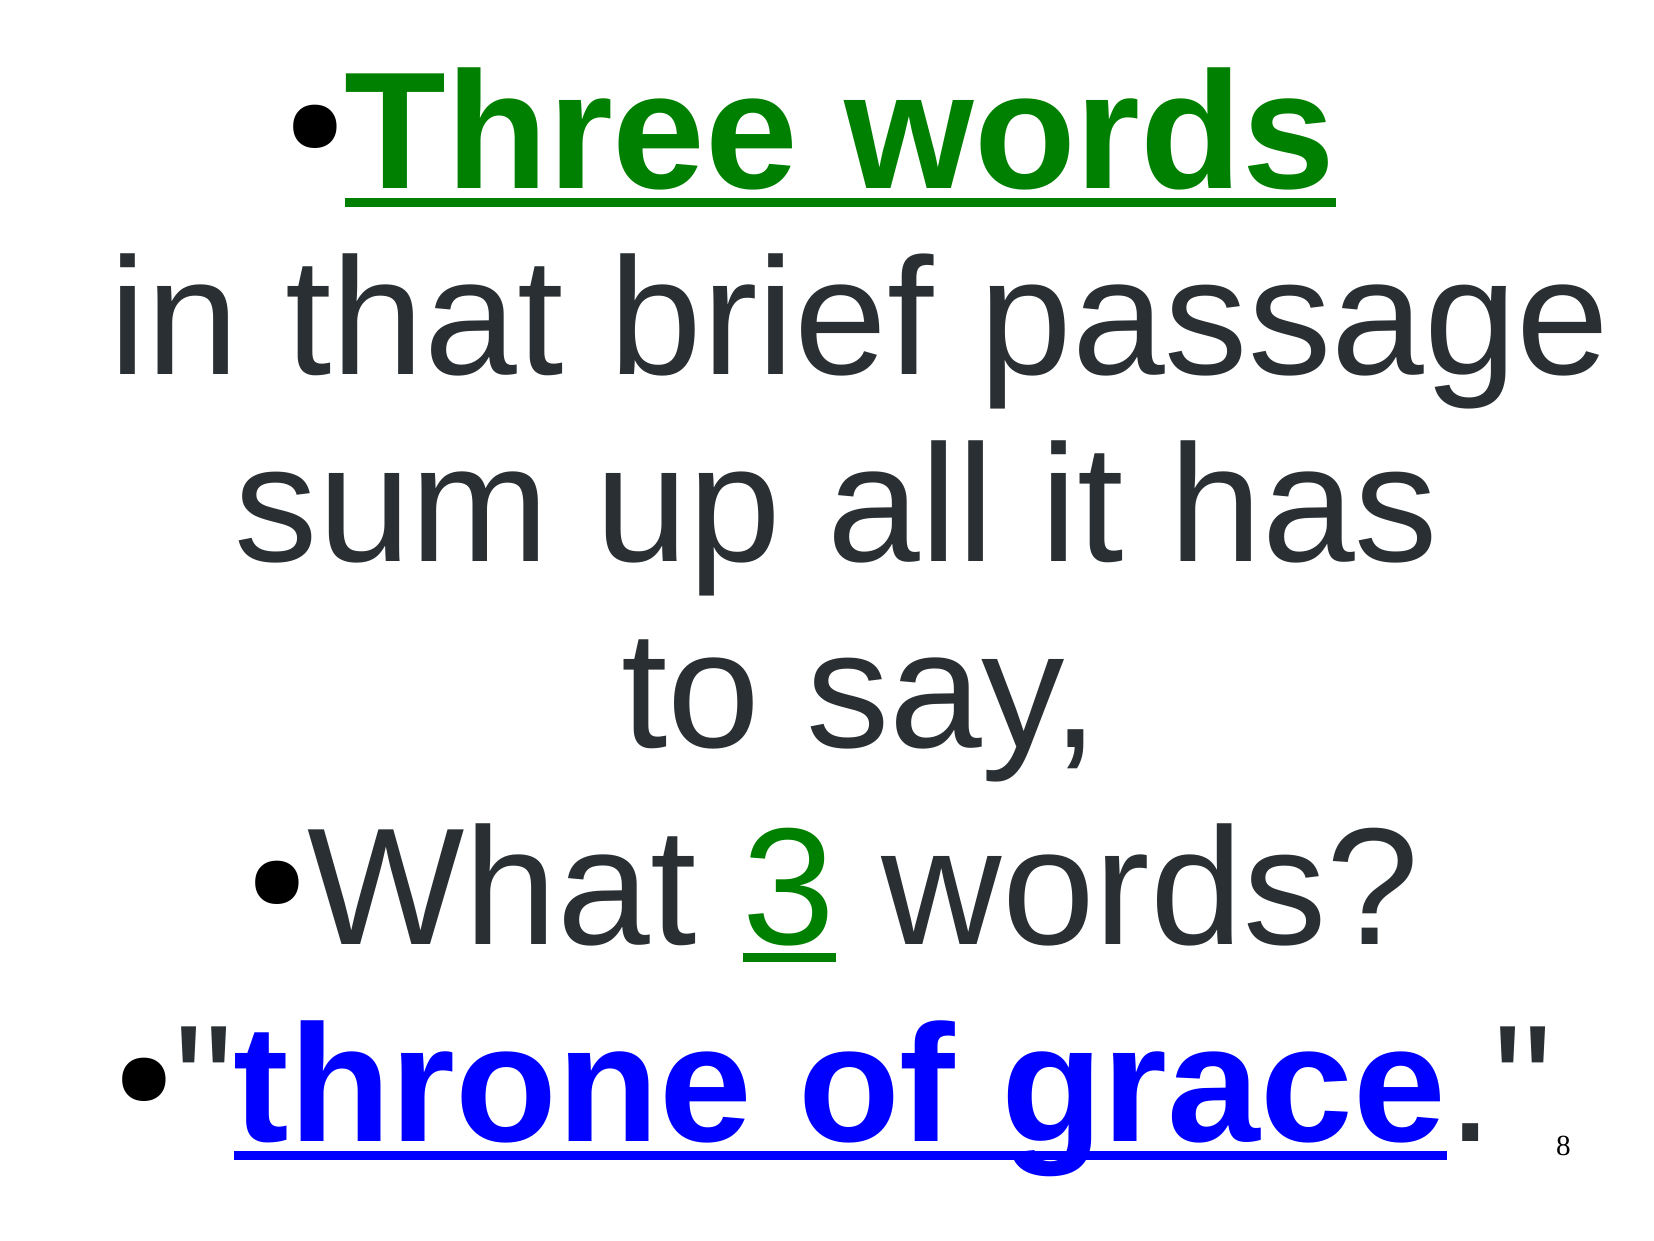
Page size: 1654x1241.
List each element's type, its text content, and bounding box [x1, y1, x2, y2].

list Three words in that brief passage sum up all it has to say, What 3 words? "throne of grace." [37, 37, 1613, 1238]
